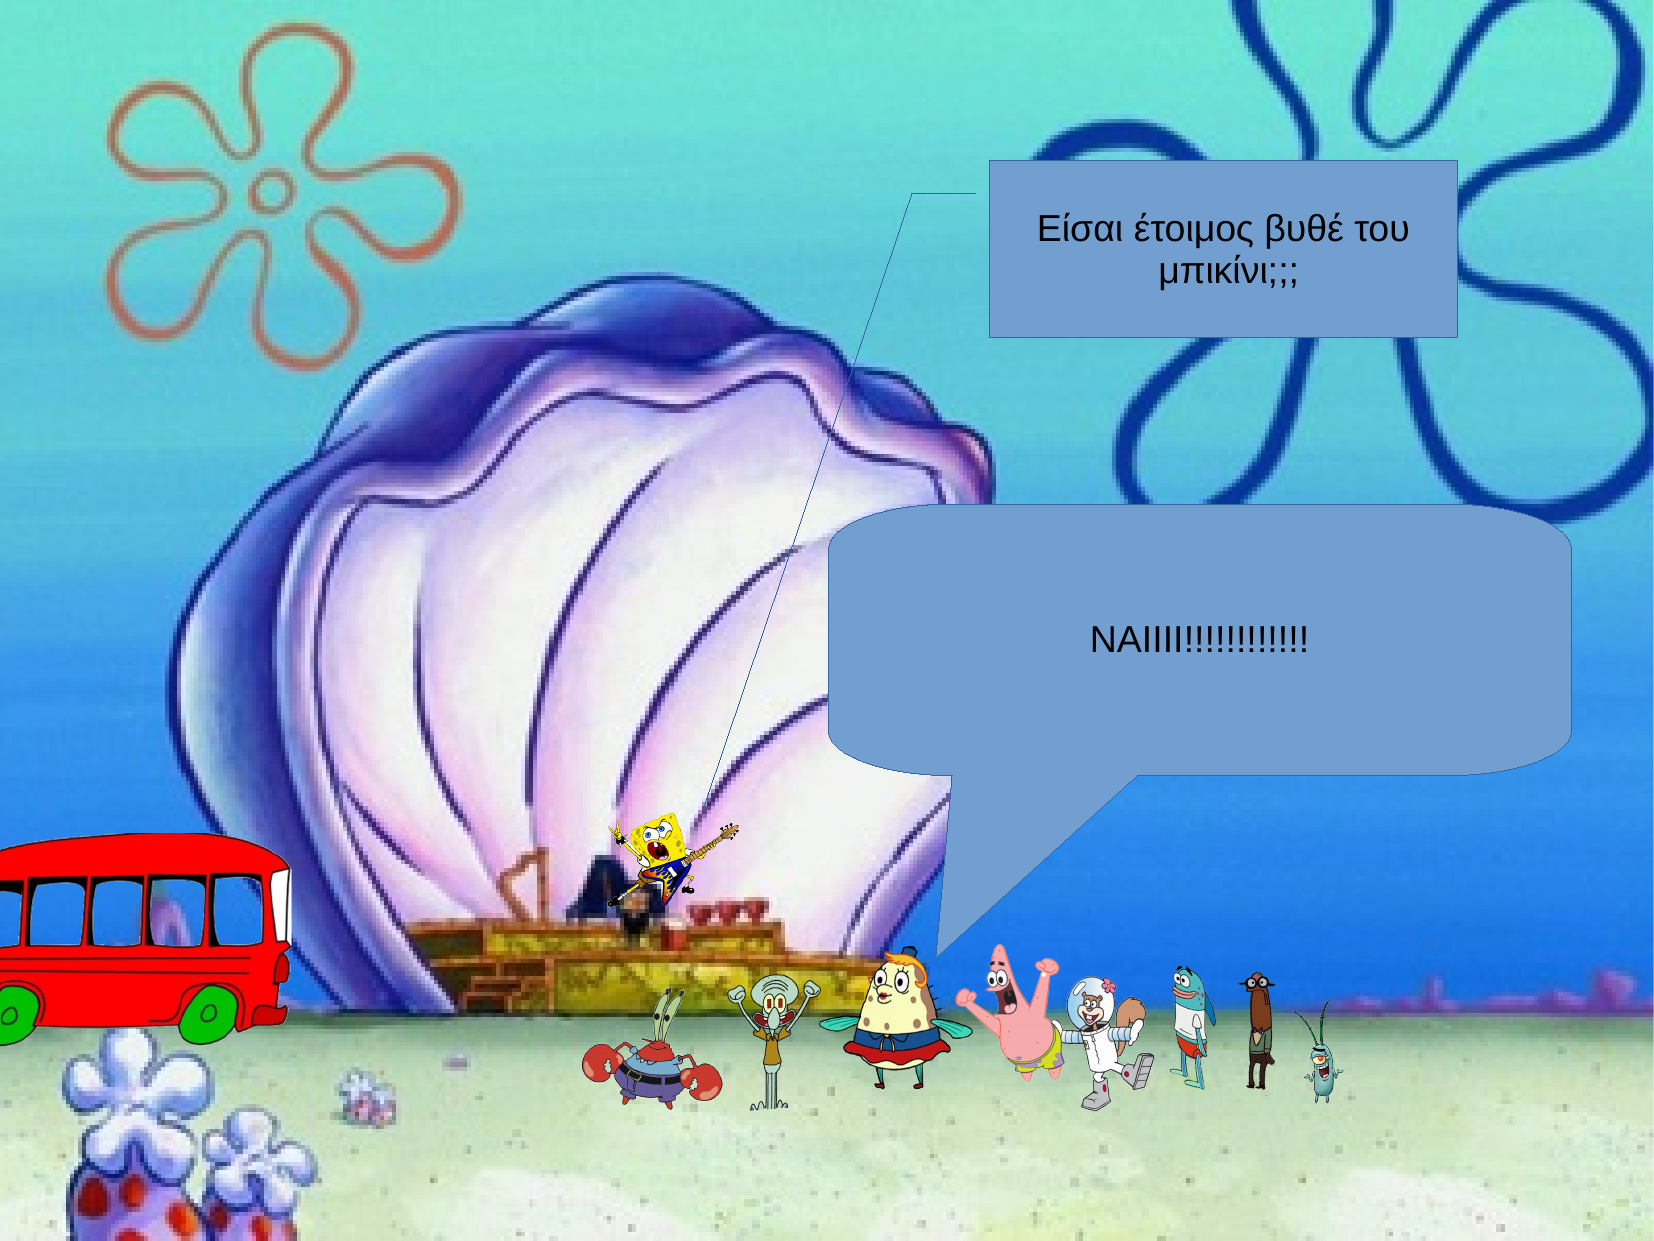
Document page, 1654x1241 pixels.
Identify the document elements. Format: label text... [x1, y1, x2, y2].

text_box ΝΑΙΙΙΙ!!!!!!!!!!!! [828, 504, 1572, 958]
text_box Είσαι έτοιμος βυθέ του μπικίνι;;; [990, 161, 1457, 338]
picture [0, 0, 1654, 1241]
